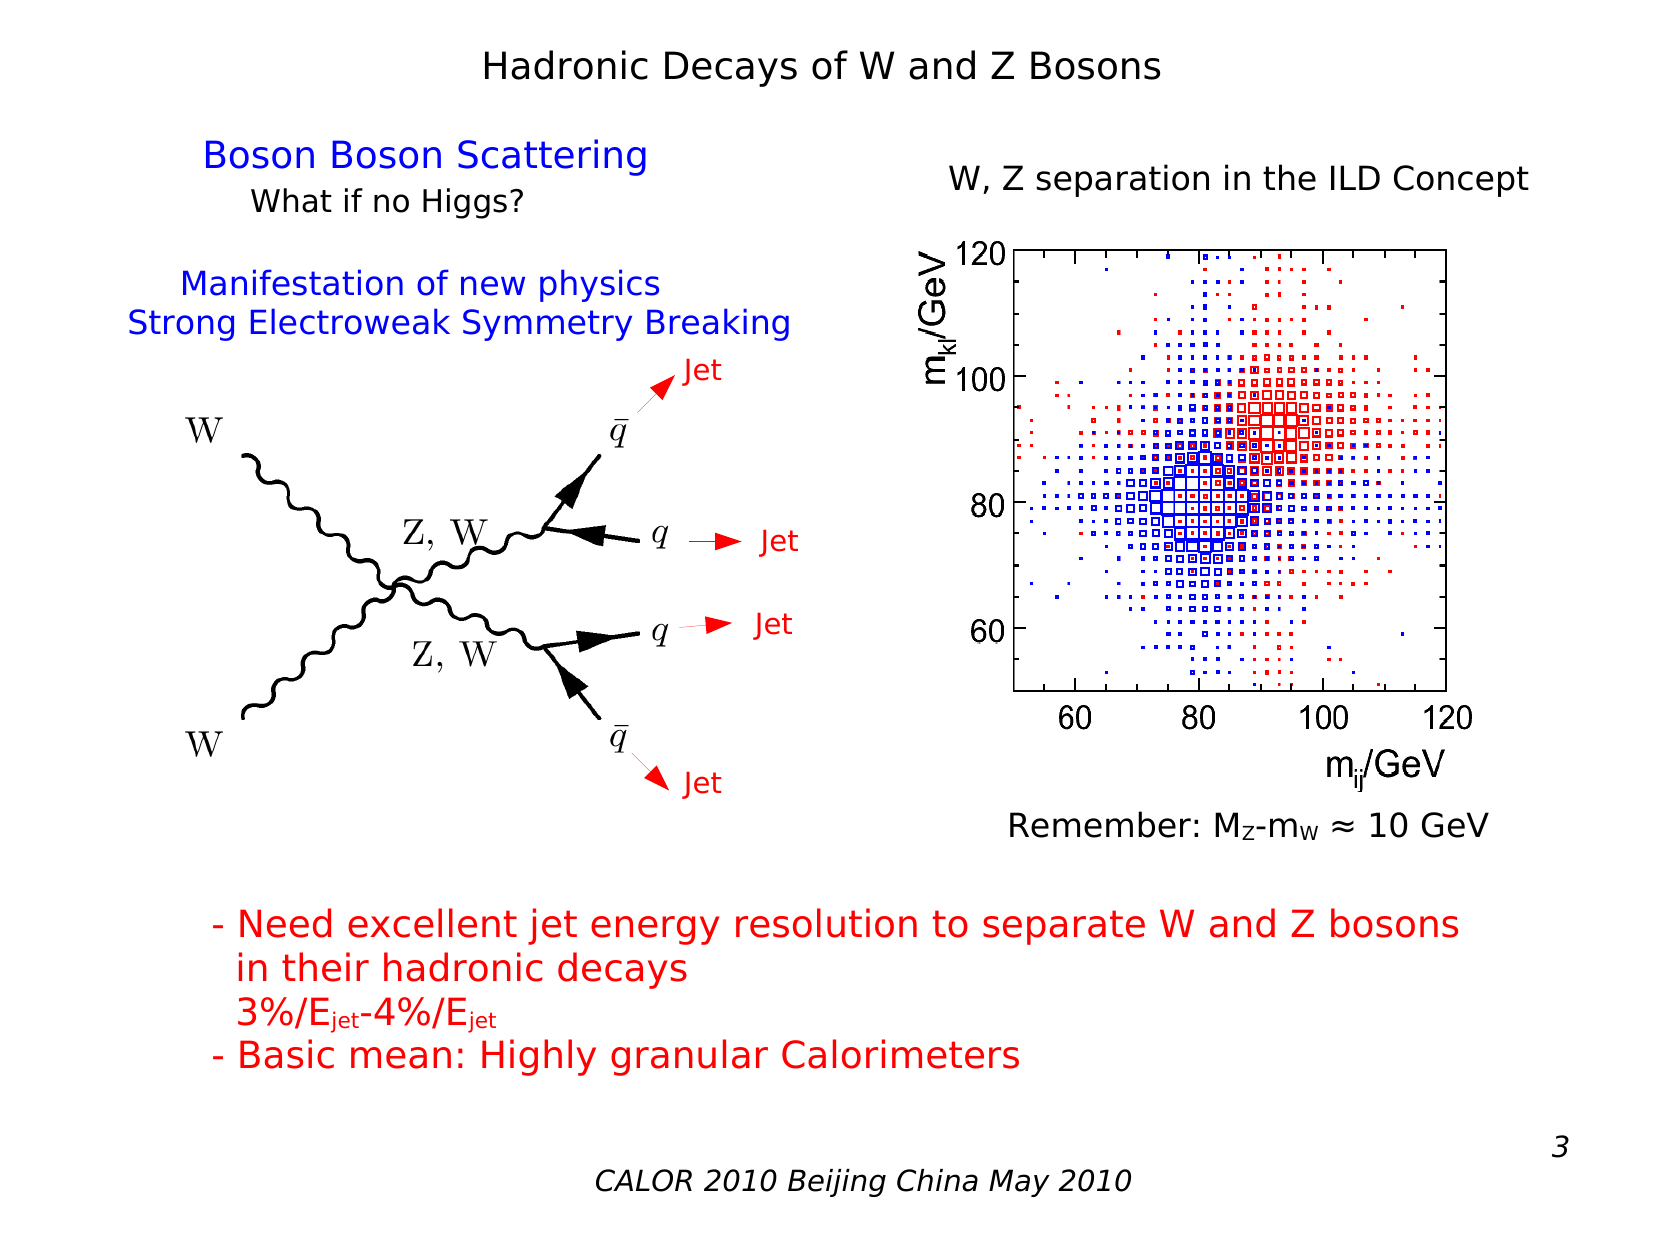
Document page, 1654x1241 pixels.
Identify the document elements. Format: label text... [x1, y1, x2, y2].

text_box Manifestation of new physics Strong Electroweak Symmetry Breaking [112, 257, 796, 350]
text_box Hadronic Decays of W and Z Bosons [466, 37, 1163, 96]
text_box Jet [669, 345, 738, 395]
text_box Jet [739, 599, 808, 649]
text_box Jet [745, 517, 814, 567]
text_box W, Z separation in the ILD Concept [933, 152, 1535, 207]
text_box Remember: MZ-mW ≈ 10 GeV [992, 799, 1495, 864]
text_box Boson Boson Scattering What if no Higgs? [187, 126, 655, 229]
text_box Jet [669, 759, 738, 809]
picture [908, 230, 1493, 792]
picture [150, 388, 744, 800]
text_box - Need excellent jet energy resolution to separate W and Z bosons in their hadronic decays 3%/Ejet-4%/Ejet - Basic mean: Highly granular Calorimeters [196, 895, 1450, 1097]
